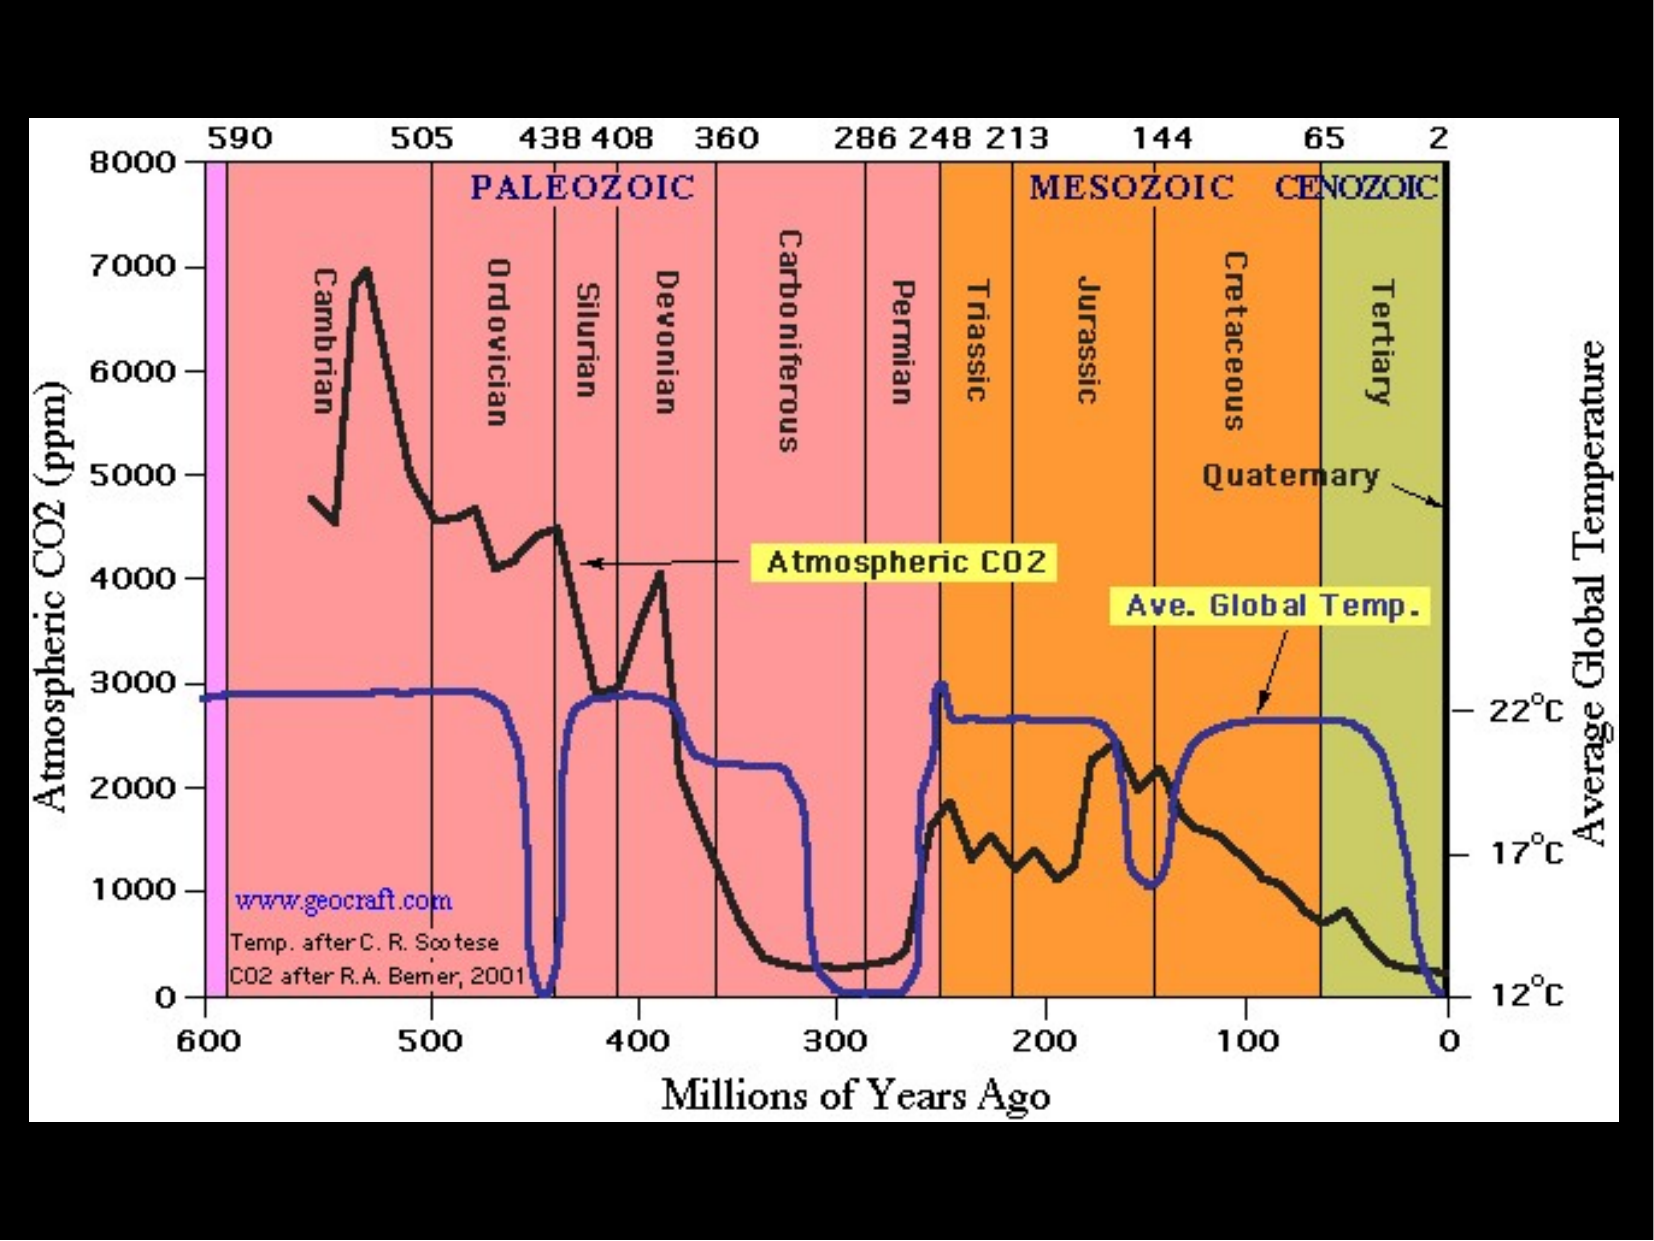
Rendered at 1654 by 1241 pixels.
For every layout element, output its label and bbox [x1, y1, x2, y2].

picture [29, 118, 1619, 1123]
